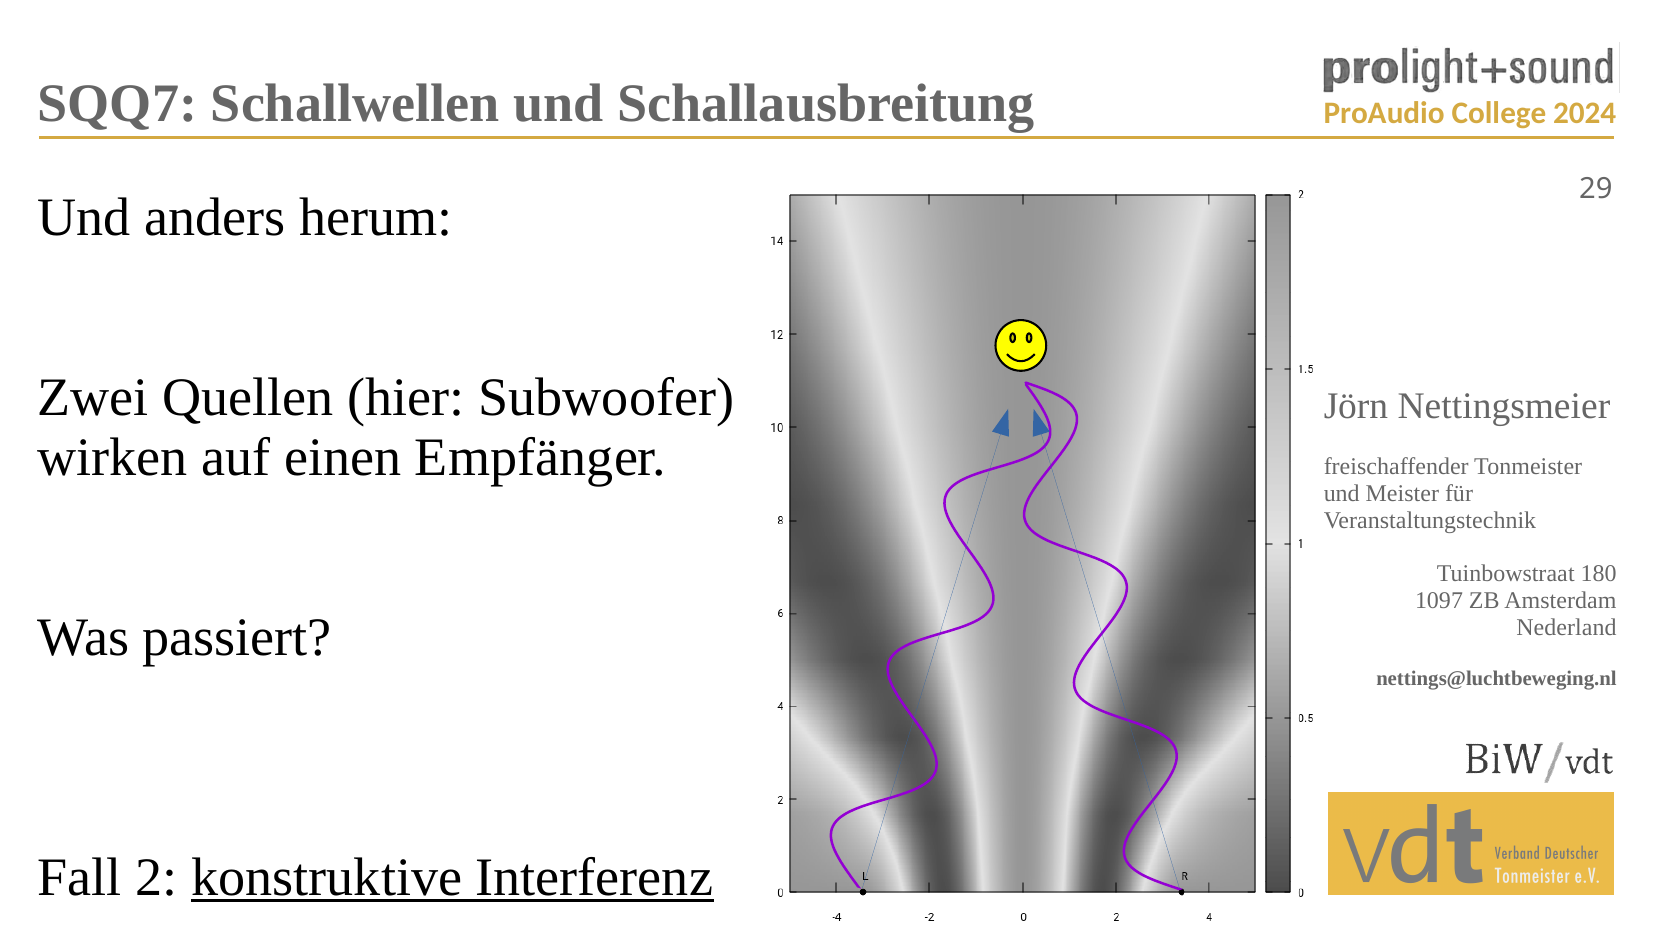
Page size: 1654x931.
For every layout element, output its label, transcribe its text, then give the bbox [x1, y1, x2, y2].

picture [1318, 42, 1620, 93]
list Und anders herum: Zwei Quellen (hier: Subwoofer) wirken auf einen Empfänger. Was passiert? Fall 2: konstruktive Interferenz [37, 187, 754, 913]
title SQQ7: Schallwellen und Schallausbreitung [37, 43, 1275, 164]
text_box [995, 320, 1047, 367]
list Die zweite Quelle kann auch eine Reflexion sein. [1462, 738, 1619, 784]
picture [754, 157, 1325, 931]
